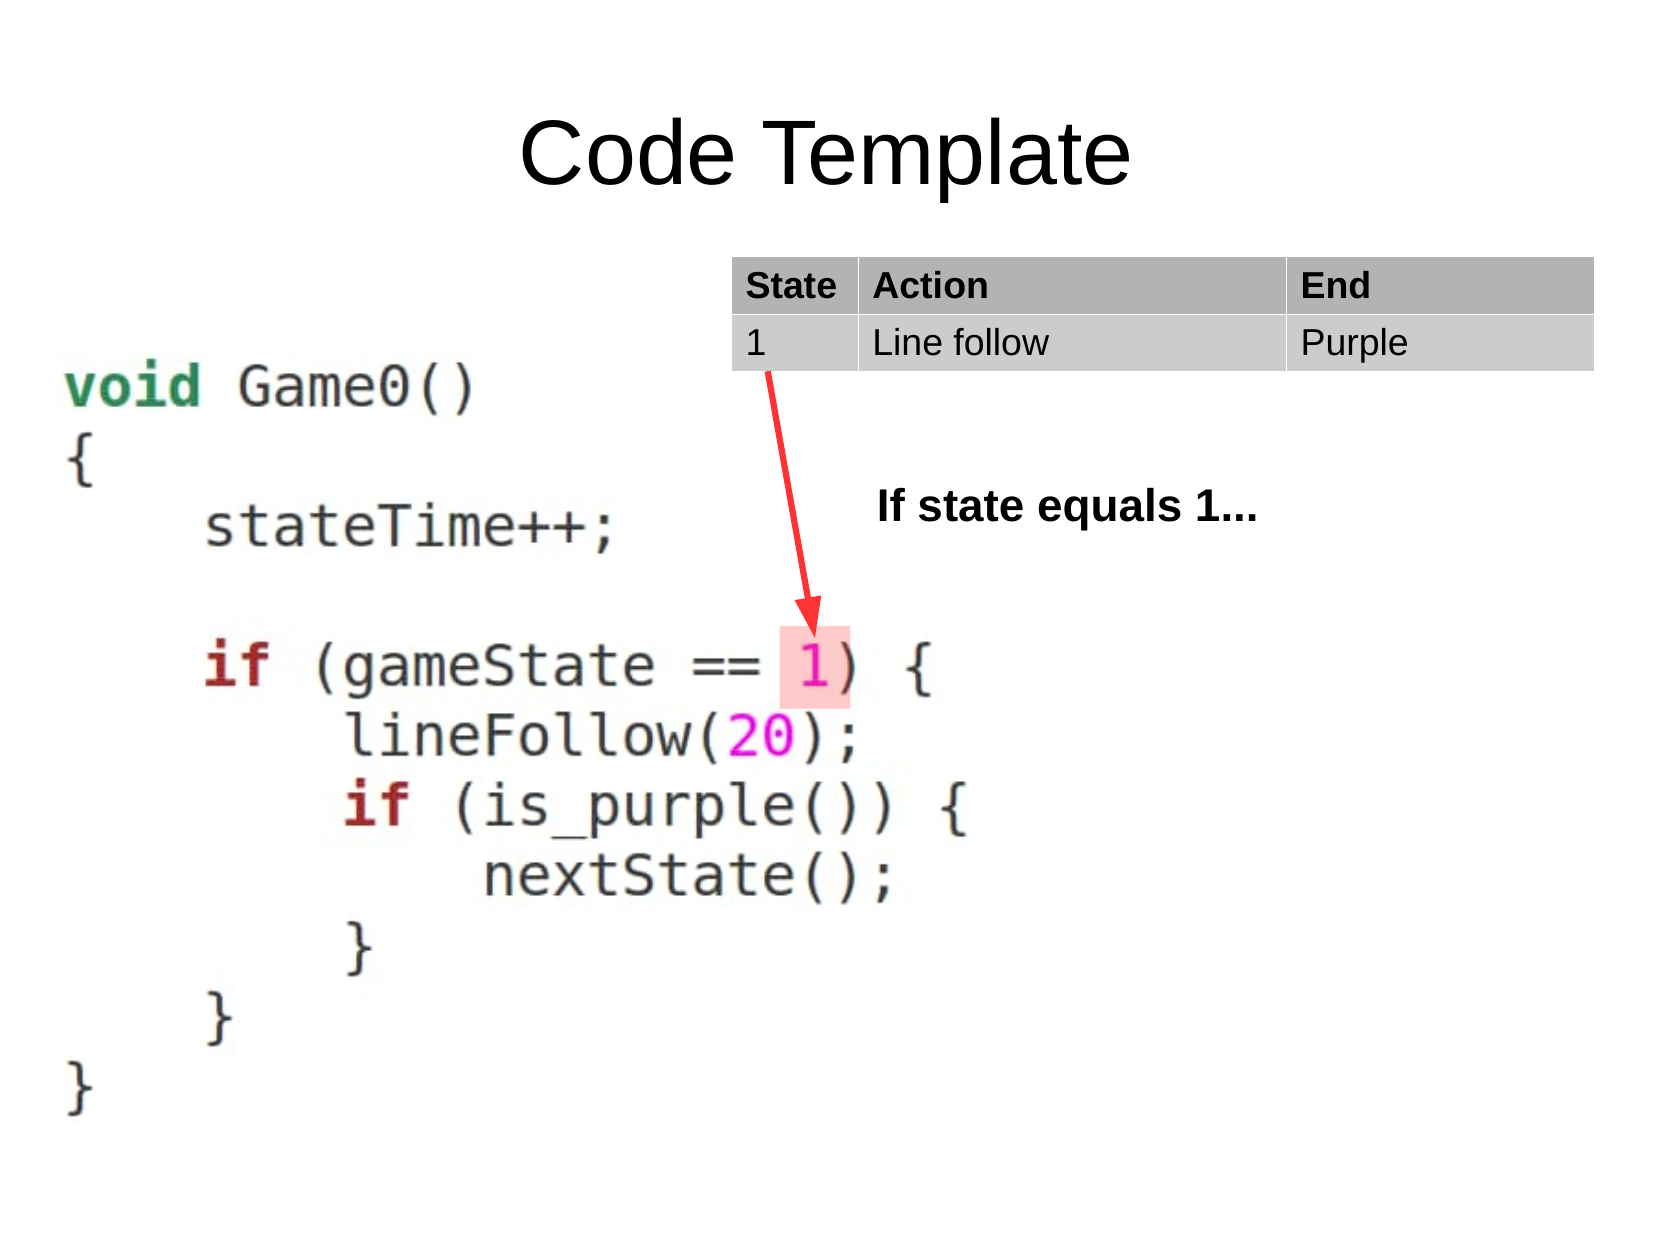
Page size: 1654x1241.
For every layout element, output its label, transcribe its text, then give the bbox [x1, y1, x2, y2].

text_box If state equals 1... [862, 472, 1406, 590]
table_cell Line follow [859, 315, 1286, 371]
table_header State [732, 257, 858, 314]
table_cell 1 [732, 315, 858, 371]
table_cell Purple [1287, 315, 1594, 371]
table_header Action [859, 257, 1286, 314]
title Code Template [82, 49, 1571, 257]
text_box [779, 625, 851, 709]
picture [59, 350, 993, 1133]
table_header End [1287, 257, 1594, 314]
